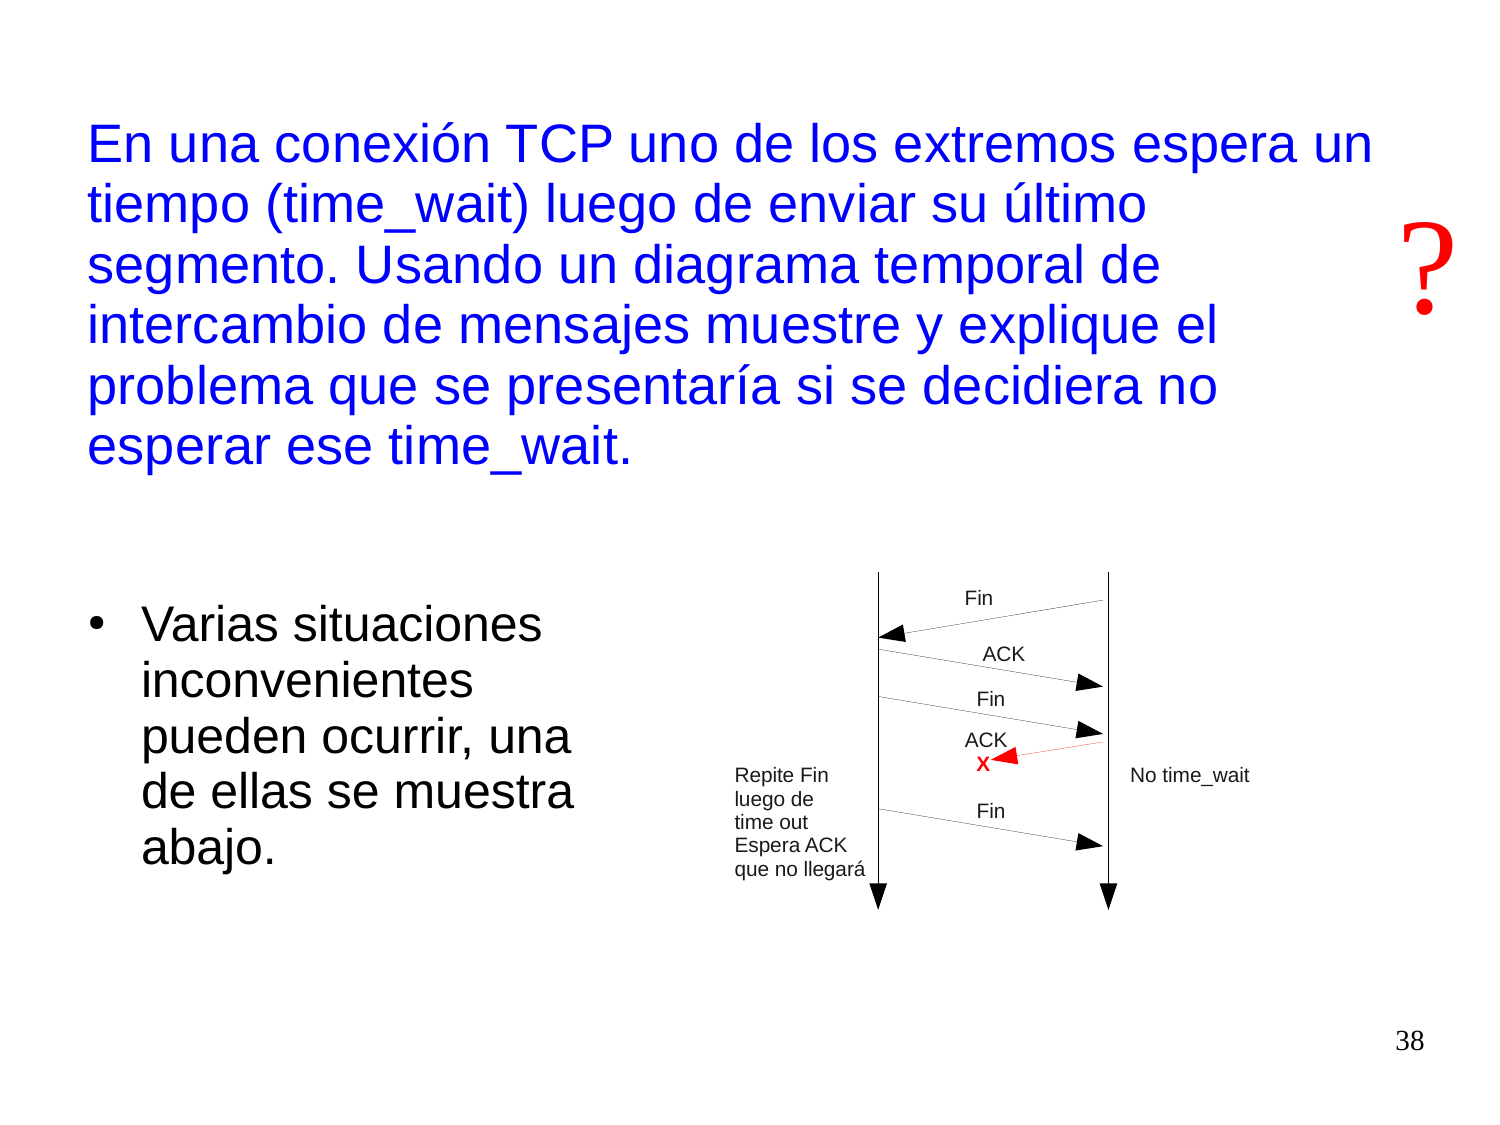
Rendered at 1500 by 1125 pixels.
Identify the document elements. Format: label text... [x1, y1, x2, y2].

list Varias situaciones inconvenientes pueden ocurrir, una de ellas se muestra abajo. [70, 596, 594, 973]
title En una conexión TCP uno de los extremos espera un tiempo (time_wait) luego de enviar su último segmento. Usando un diagrama temporal de intercambio de mensajes muestre y explique el problema que se presentaría si se decidiera no esperar ese time_wait. [87, 83, 1392, 507]
chart [707, 537, 1269, 955]
